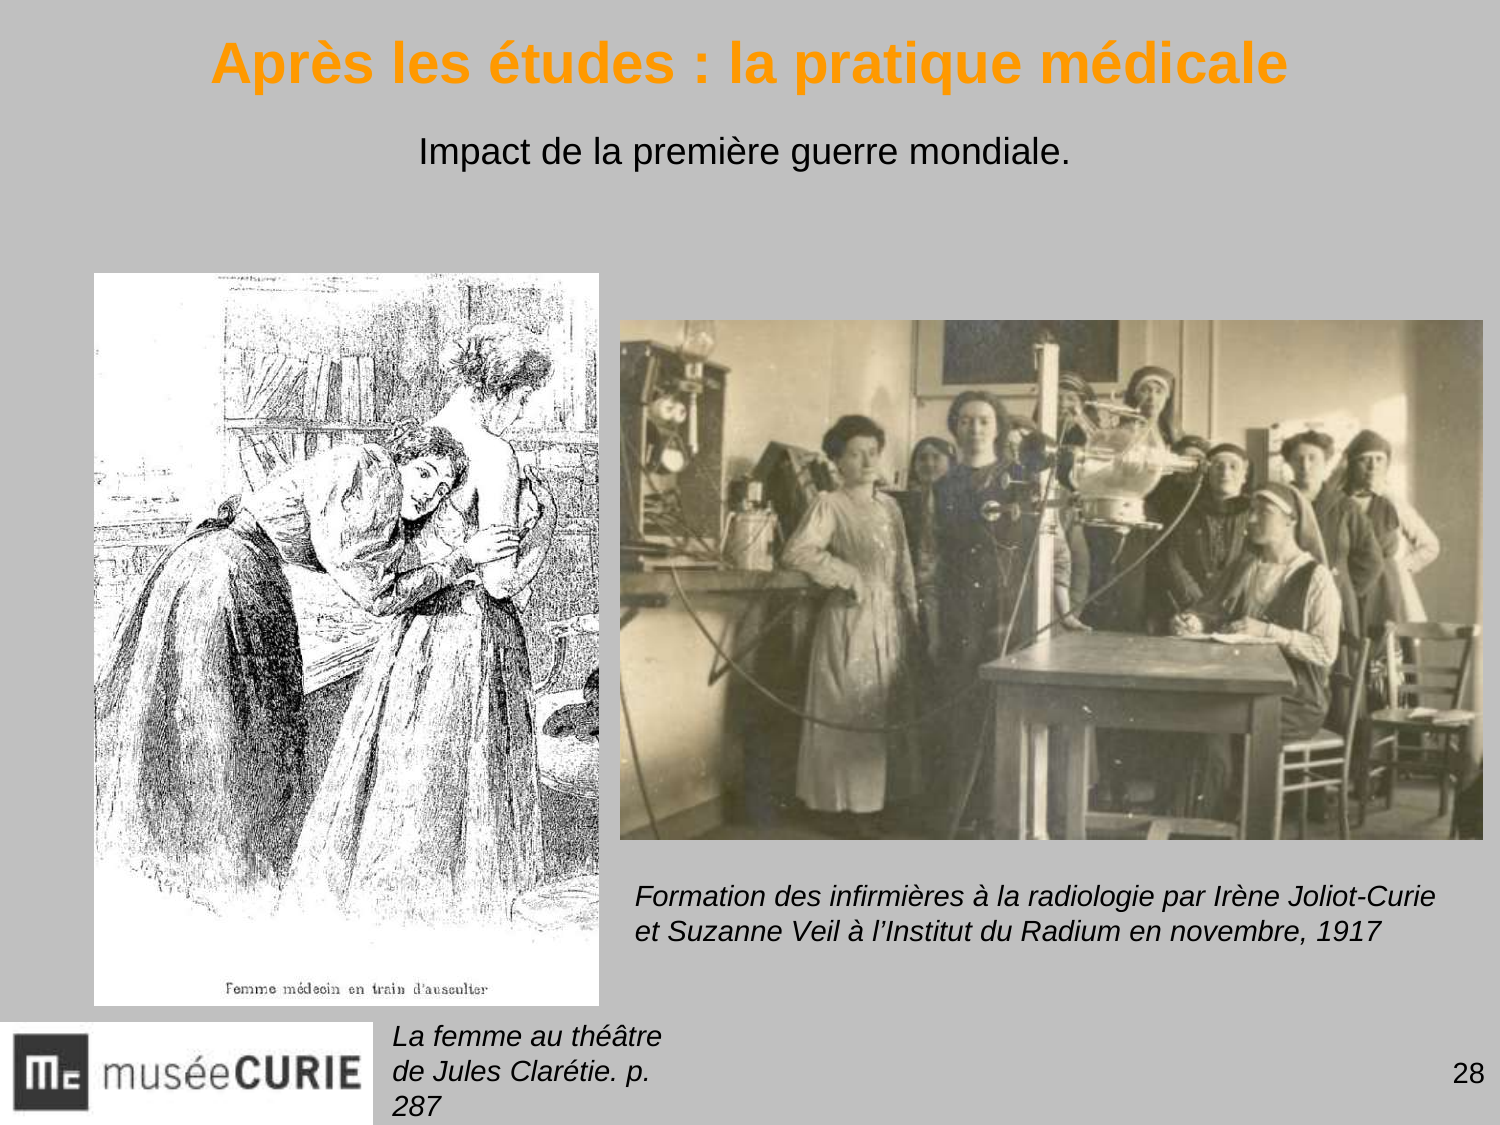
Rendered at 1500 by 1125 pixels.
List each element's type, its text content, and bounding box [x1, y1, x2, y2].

text_box Après les études : la pratique médicale [41, 30, 1459, 103]
text_box <numéro> [1387, 1046, 1500, 1125]
text_box Impact de la première guerre mondiale. [41, 119, 1459, 180]
picture [620, 320, 1483, 840]
text_box Formation des infirmières à la radiologie par Irène Joliot-Curie et Suzanne Veil à l’Institut du Radium en novembre, 1917 [620, 869, 1483, 956]
text_box La femme au théâtre de Jules Clarétie. p. 287 [377, 1009, 686, 1125]
picture [0, 1022, 373, 1125]
picture [94, 273, 599, 1006]
